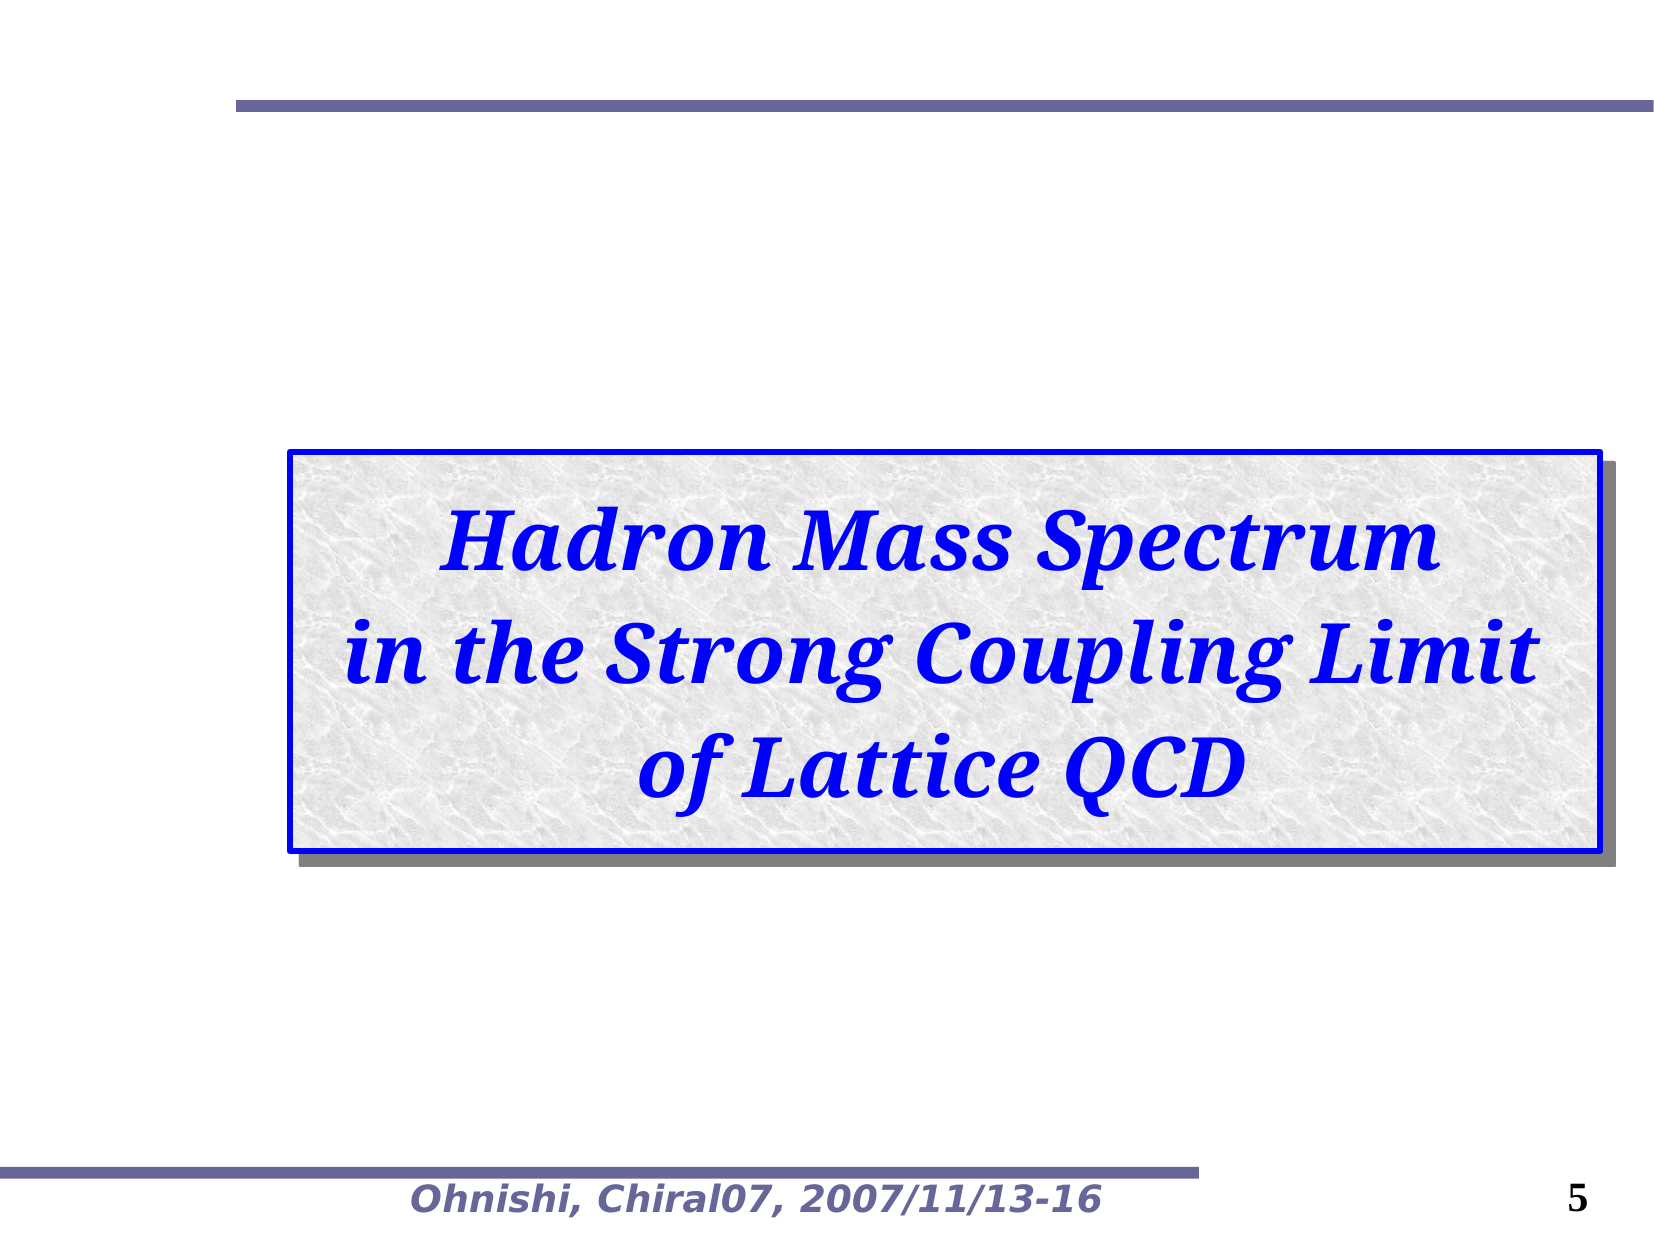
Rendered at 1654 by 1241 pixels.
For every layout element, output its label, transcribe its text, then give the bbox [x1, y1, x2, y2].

picture [1468, 455, 1597, 848]
text_box Hadron Mass Spectrum in the Strong Coupling Limit of Lattice QCD [289, 451, 1468, 849]
